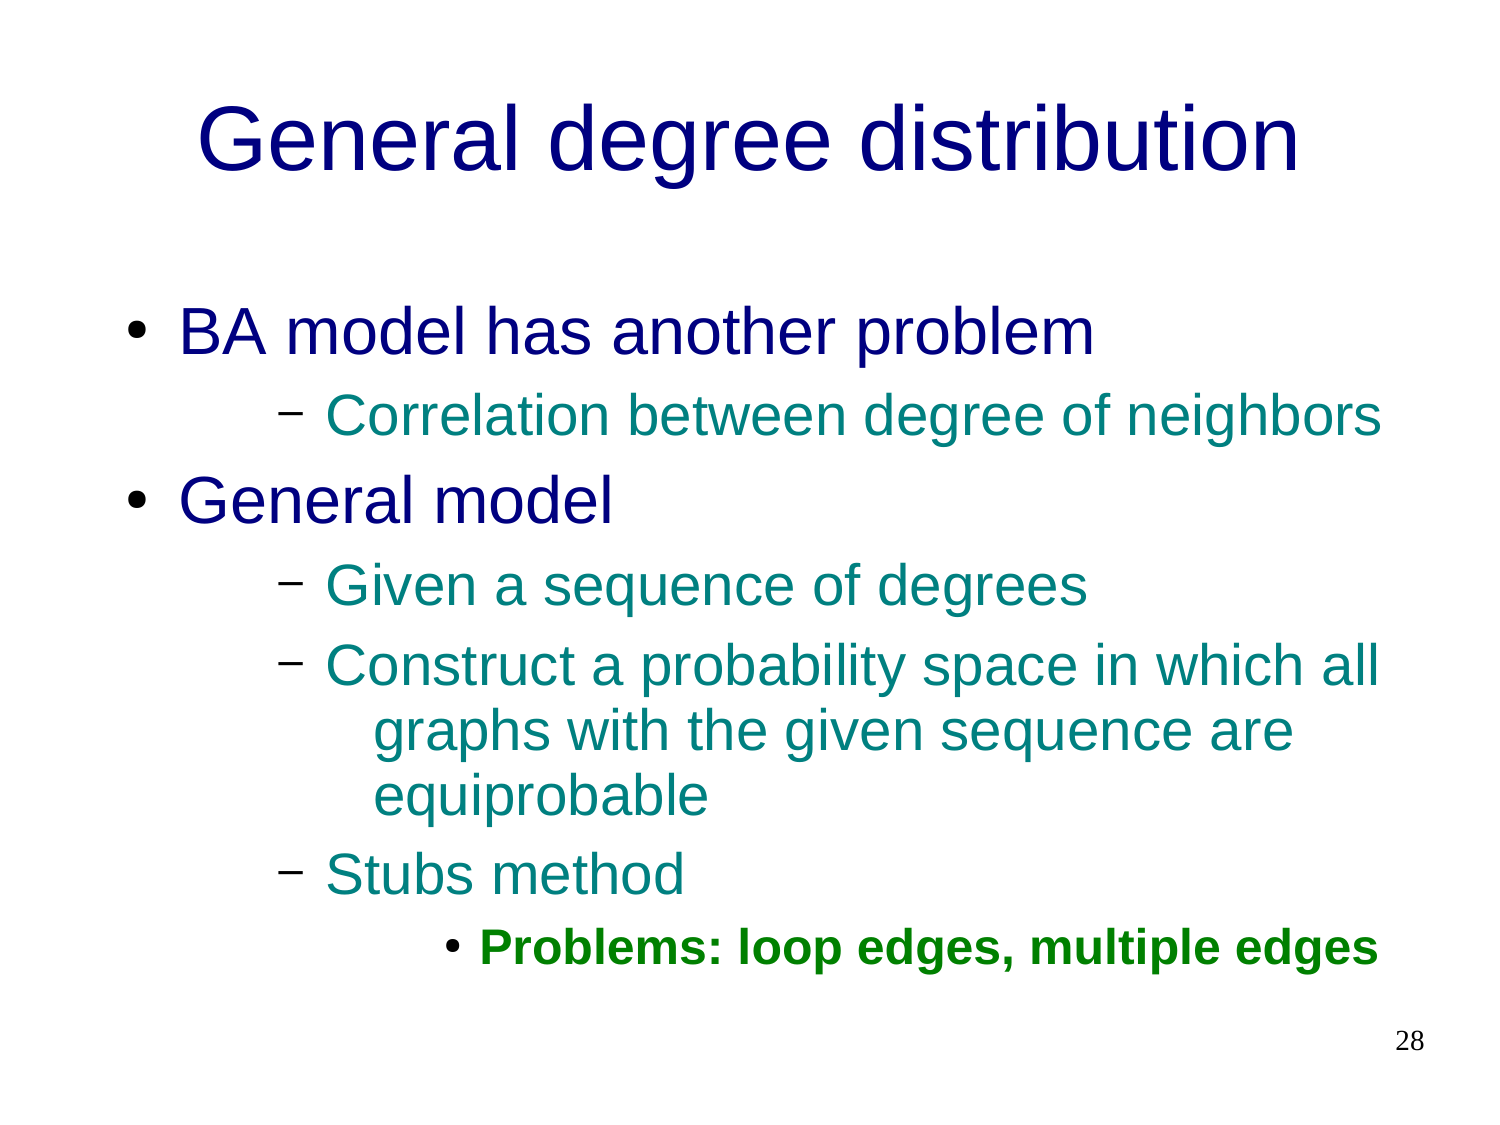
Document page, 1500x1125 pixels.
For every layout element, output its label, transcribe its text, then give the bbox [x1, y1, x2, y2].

title General degree distribution [74, 44, 1425, 233]
list BA model has another problem Correlation between degree of neighbors General model Given a sequence of degrees Construct a probability space in which all graphs with the given sequence are equiprobable Stubs method Problems: loop edges, multiple edges [74, 255, 1425, 1014]
